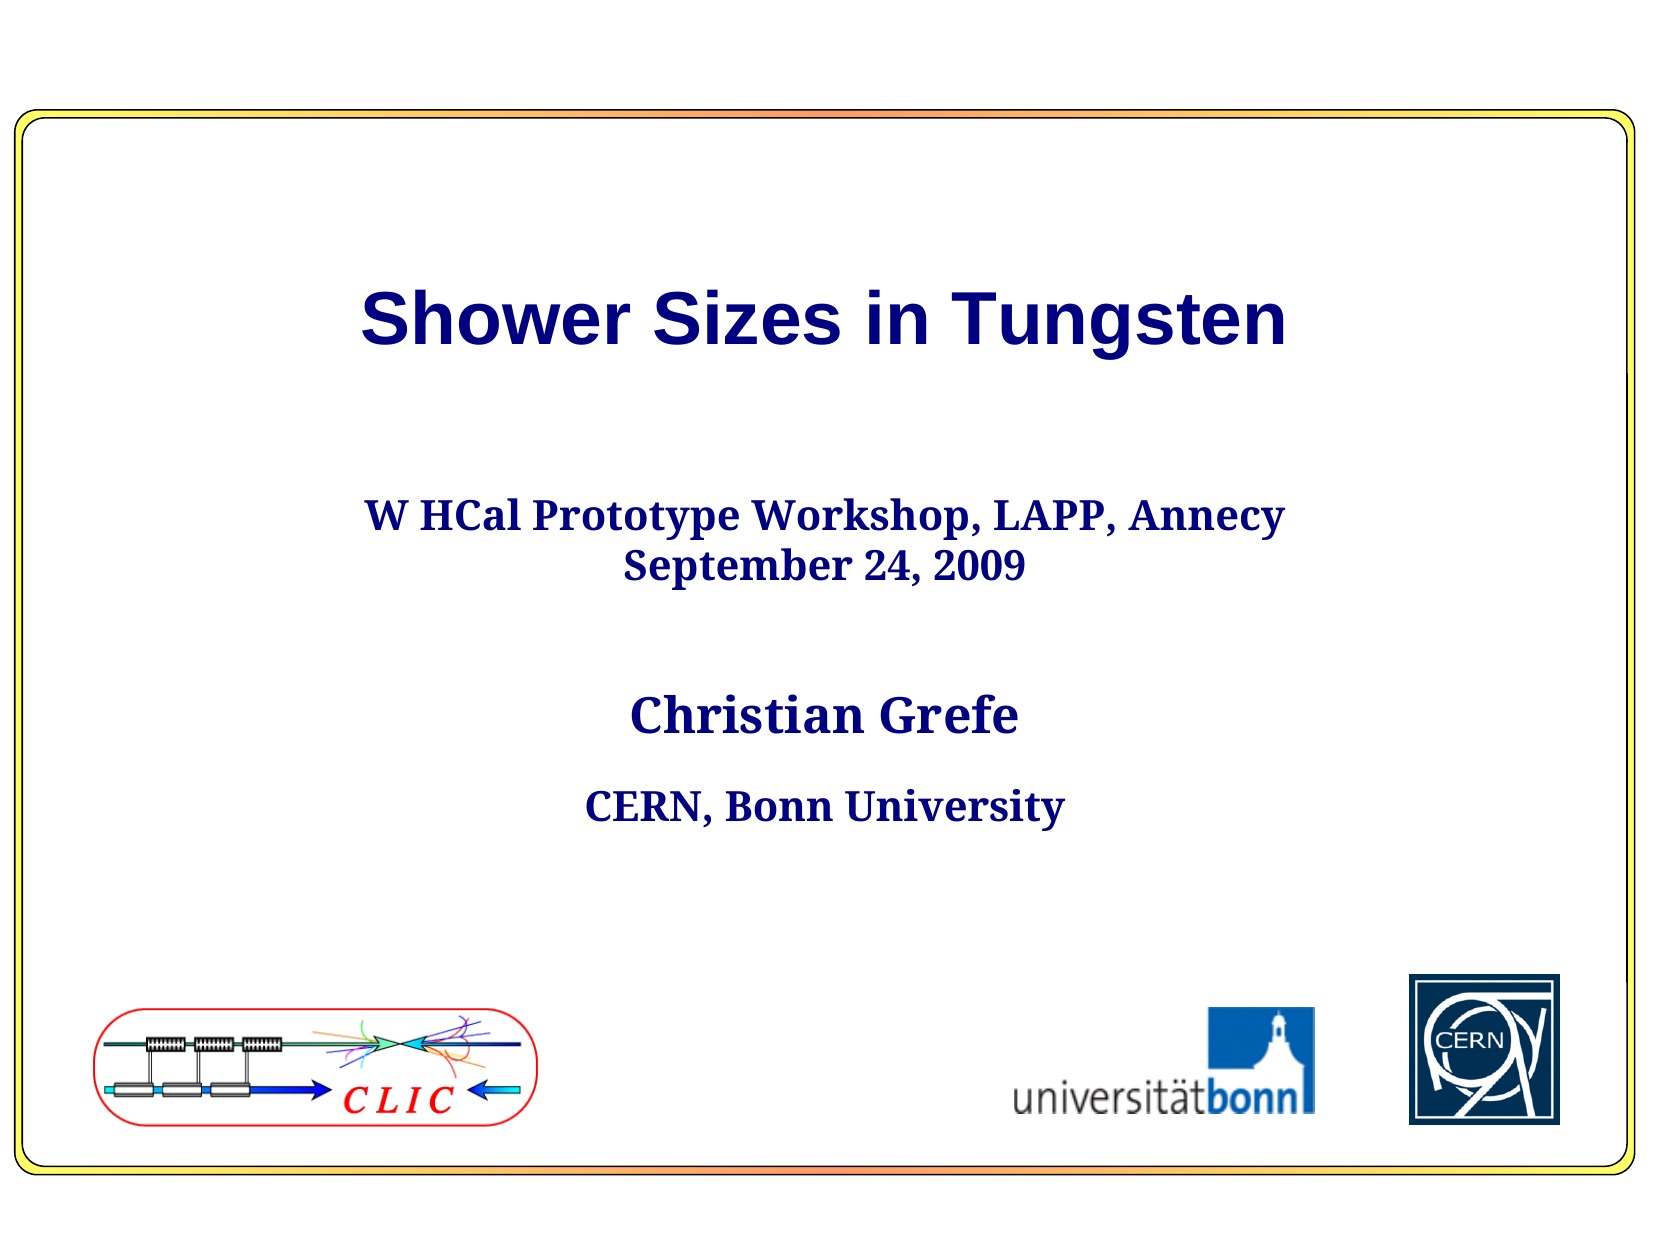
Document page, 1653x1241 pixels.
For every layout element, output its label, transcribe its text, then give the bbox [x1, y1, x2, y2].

picture [90, 1004, 541, 1130]
text_box [14, 109, 1635, 1175]
picture [1409, 974, 1560, 1126]
text_box Shower Sizes in Tungsten [150, 270, 1501, 481]
text_box Christian Grefe CERN, Bonn University [225, 674, 1426, 855]
picture [1014, 1007, 1315, 1114]
text_box W HCal Prototype Workshop, LAPP, Annecy September 24, 2009 [225, 479, 1426, 631]
